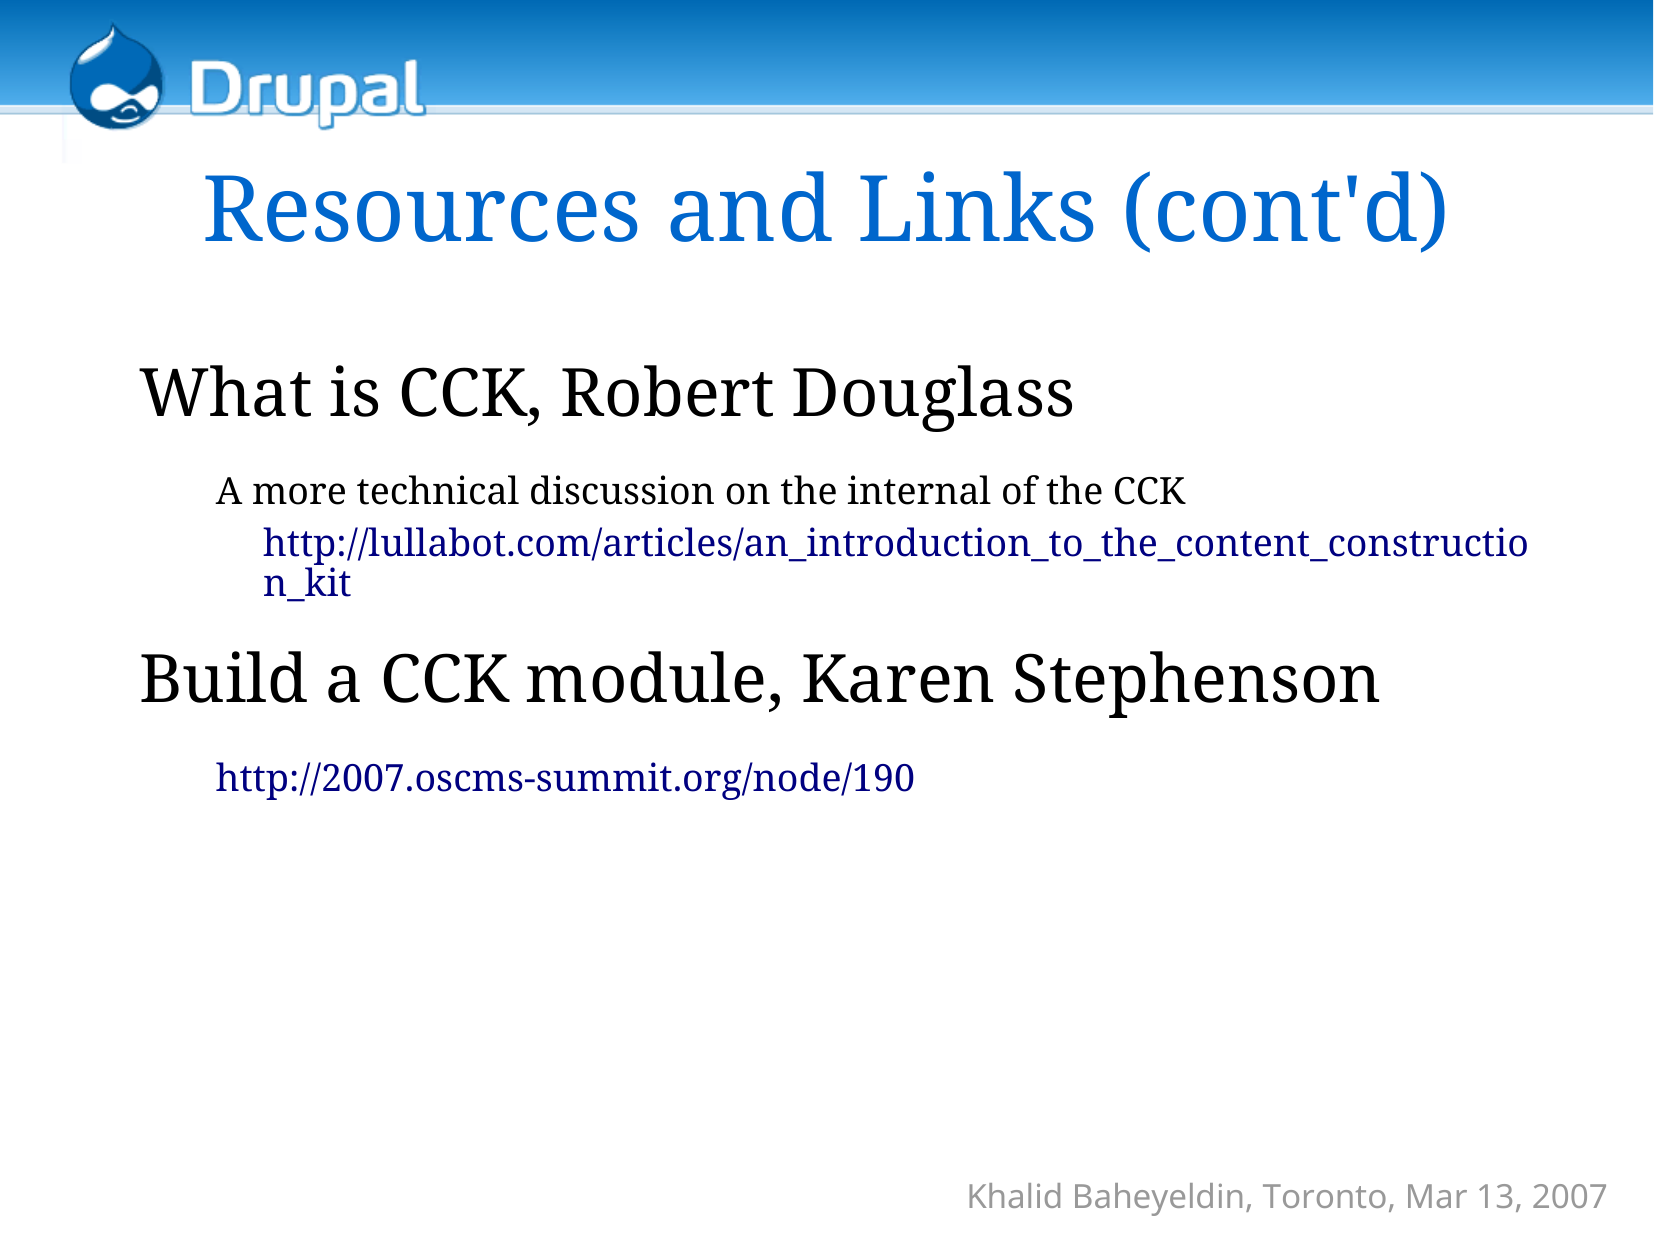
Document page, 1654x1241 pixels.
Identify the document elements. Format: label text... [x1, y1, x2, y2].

picture [0, 0, 1654, 1241]
list What is CCK, Robert Douglass A more technical discussion on the internal of the CCK http://lullabot.com/articles/an_introduction_to_the_content_construction_kit Build a CCK module, Karen Stephenson http://2007.oscms-summit.org/node/190 [121, 344, 1533, 1127]
title Resources and Links (cont'd) [121, 102, 1533, 311]
